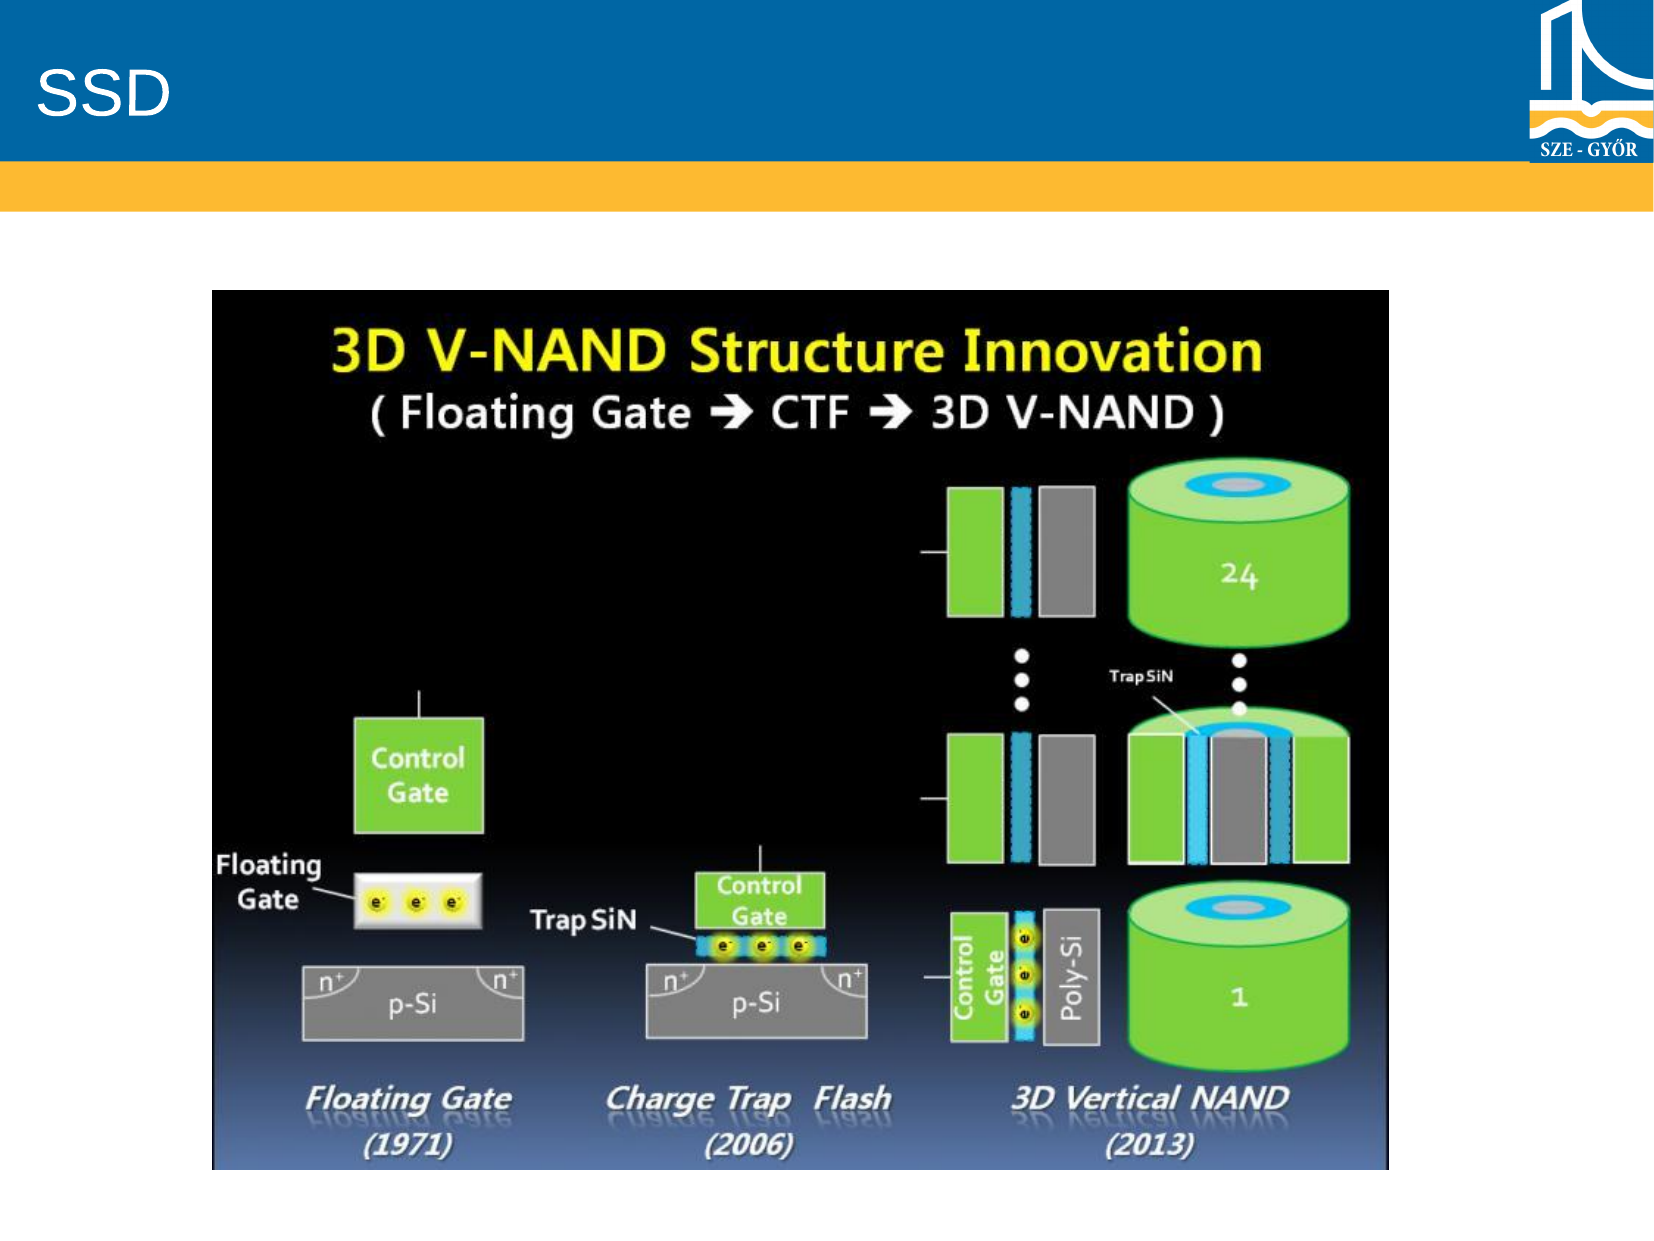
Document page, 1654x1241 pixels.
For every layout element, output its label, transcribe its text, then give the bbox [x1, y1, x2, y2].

picture [1529, 0, 1654, 163]
text_box SSD [34, 48, 1524, 144]
picture [212, 290, 1389, 1170]
